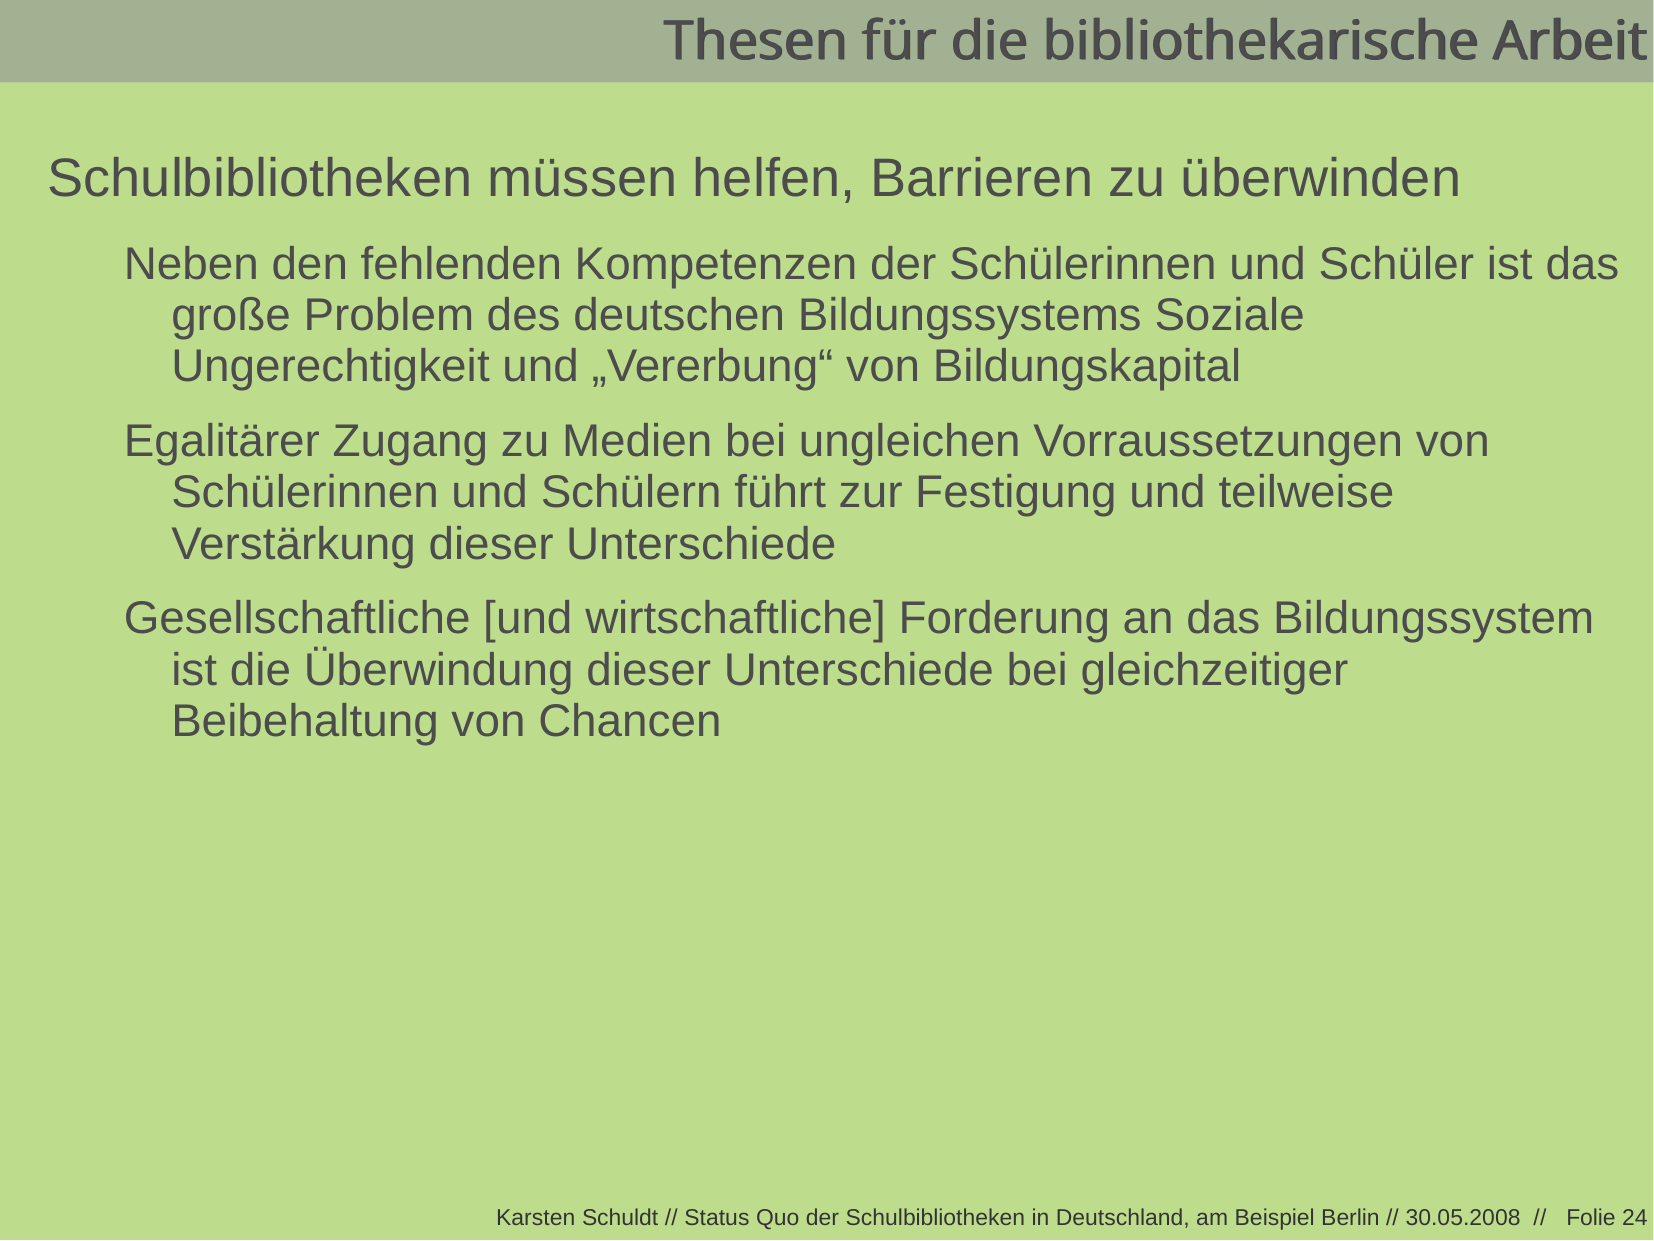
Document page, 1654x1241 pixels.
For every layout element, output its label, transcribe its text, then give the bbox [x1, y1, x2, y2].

list Schulbibliotheken müssen helfen, Barrieren zu überwinden Neben den fehlenden Kompetenzen der Schülerinnen und Schüler ist das große Problem des deutschen Bildungssystems Soziale Ungerechtigkeit und „Vererbung“ von Bildungskapital Egalitärer Zugang zu Medien bei ungleichen Vorraussetzungen von Schülerinnen und Schülern führt zur Festigung und teilweise Verstärkung dieser Unterschiede Gesellschaftliche [und wirtschaftliche] Forderung an das Bildungssystem ist die Überwindung dieser Unterschiede bei gleichzeitiger Beibehaltung von Chancen [29, 147, 1625, 1019]
title Thesen für die bibliothekarische Arbeit [0, 0, 1654, 83]
